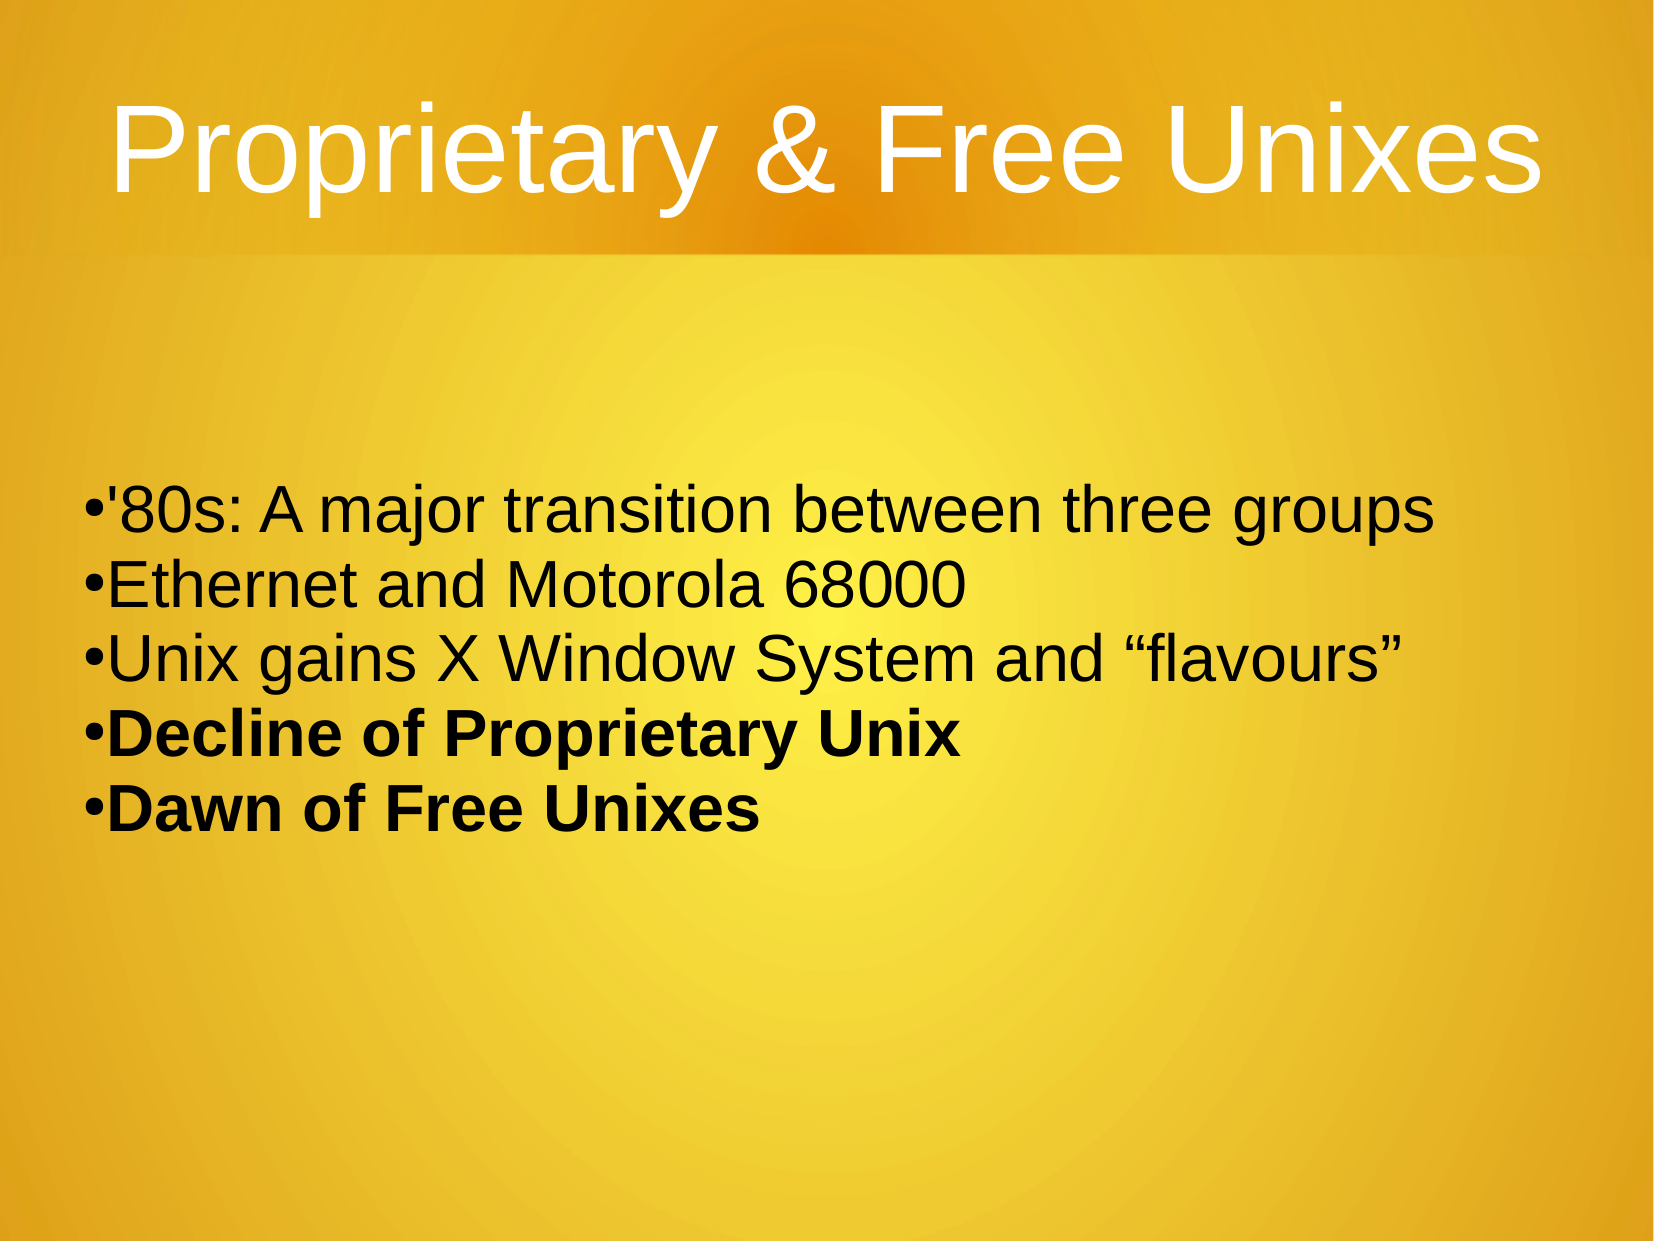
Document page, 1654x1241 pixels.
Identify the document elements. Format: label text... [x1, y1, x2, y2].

picture [0, 0, 1654, 1241]
title Proprietary & Free Unixes [82, 47, 1571, 252]
subtitle '80s: A major transition between three groups Ethernet and Motorola 68000 Unix gains X Window System and “flavours” Decline of Proprietary Unix Dawn of Free Unixes [82, 299, 1571, 1019]
